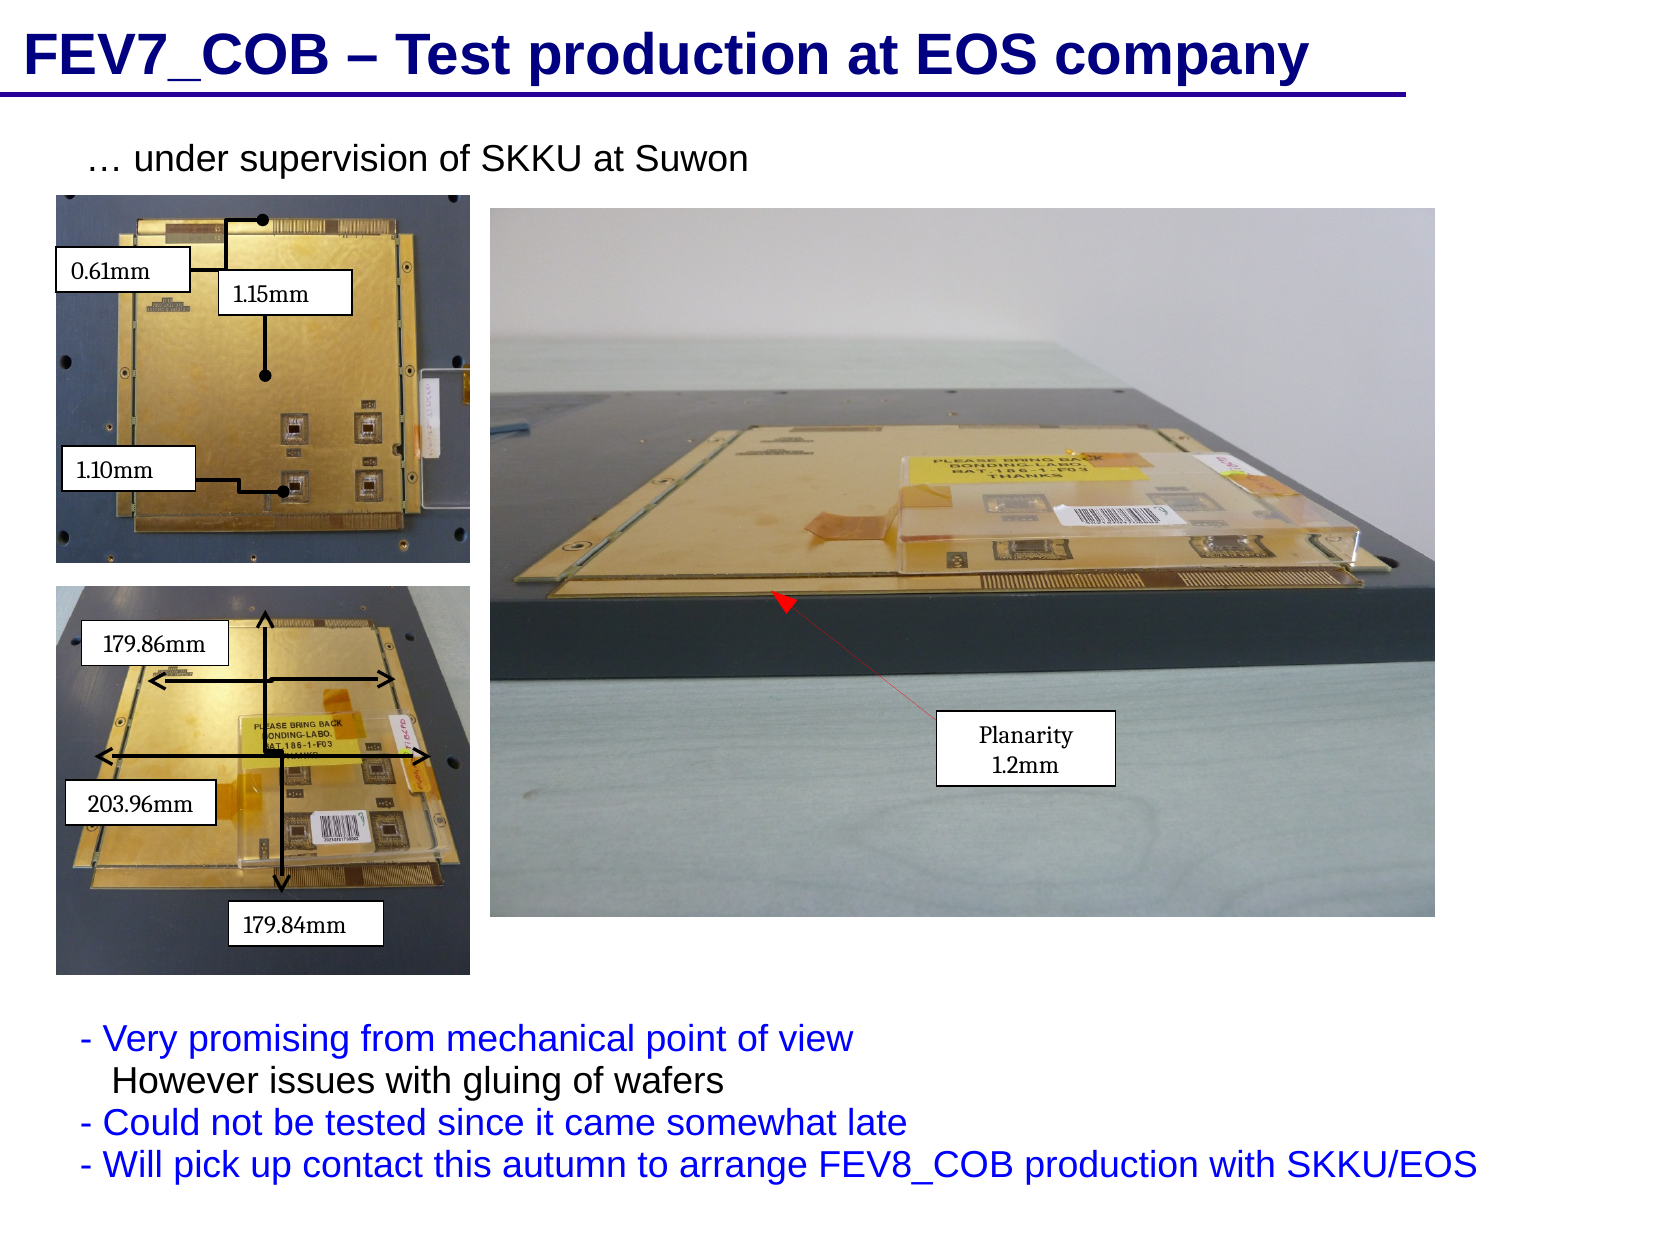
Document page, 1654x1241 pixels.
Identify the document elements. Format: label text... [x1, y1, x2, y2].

text_box 1.15mm [218, 269, 353, 315]
text_box 179.86mm [81, 620, 229, 666]
text_box 0.61mm [56, 246, 190, 292]
text_box - Very promising from mechanical point of view However issues with gluing of wafers - Could not be tested since it came somewhat late - Will pick up contact this autumn to arrange FEV8_COB production with SKKU/EOS [64, 1009, 1527, 1193]
text_box Planarity 1.2mm [936, 710, 1116, 786]
text_box 179.84mm [228, 901, 384, 947]
text_box 1.10mm [61, 446, 196, 492]
title FEV7_COB – Test production at EOS company [23, 13, 1512, 95]
picture [490, 208, 1435, 917]
picture [56, 195, 470, 563]
text_box 203.96mm [65, 780, 217, 826]
picture [56, 586, 470, 975]
text_box … under supervision of SKKU at Suwon [70, 129, 766, 187]
